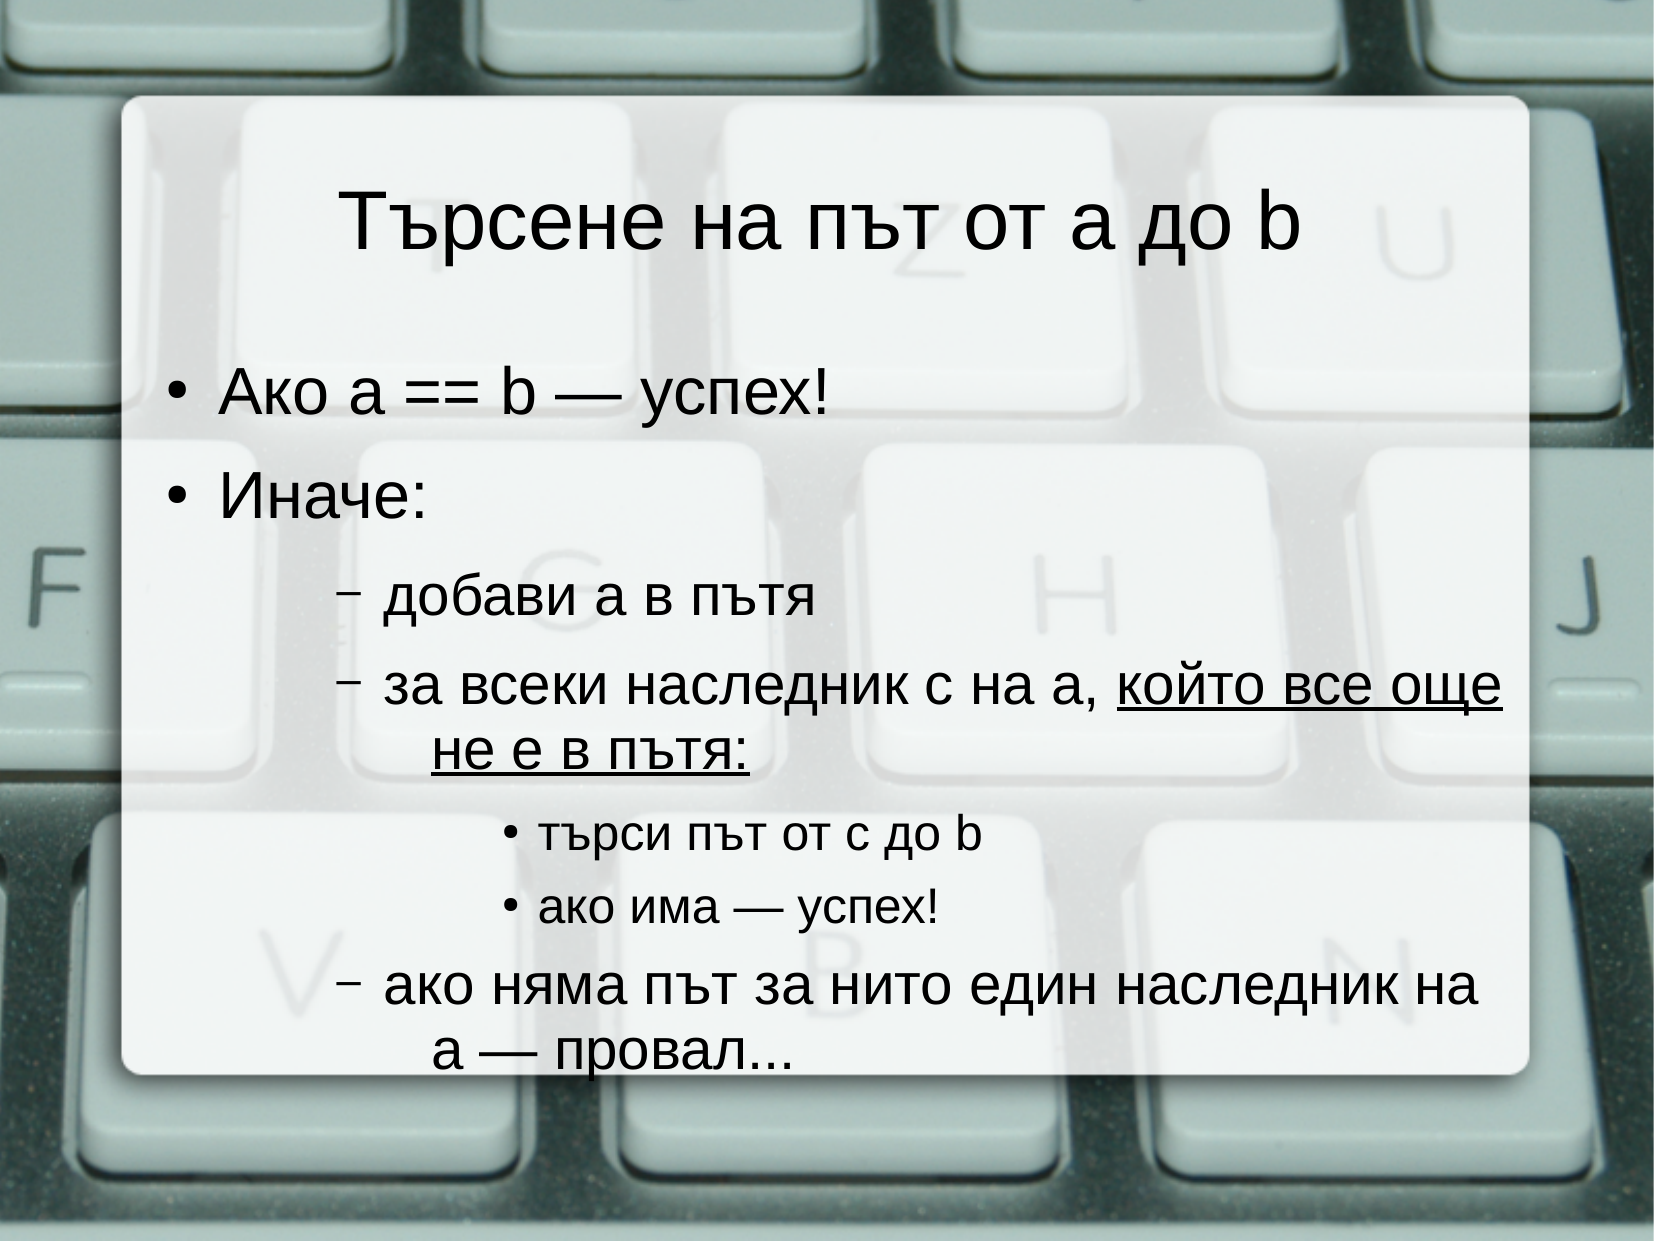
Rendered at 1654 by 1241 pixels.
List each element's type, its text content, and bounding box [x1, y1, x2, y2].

title Търсене на път от a до b [135, 117, 1506, 325]
list Ако a == b — успех! Иначе: добави a в пътя за всеки наследник c на a, който все още не е в пътя: търси път от c до b ако има — успех! ако няма път за нито един наследник на a — провал... [147, 354, 1506, 1083]
picture [0, 0, 1654, 1241]
